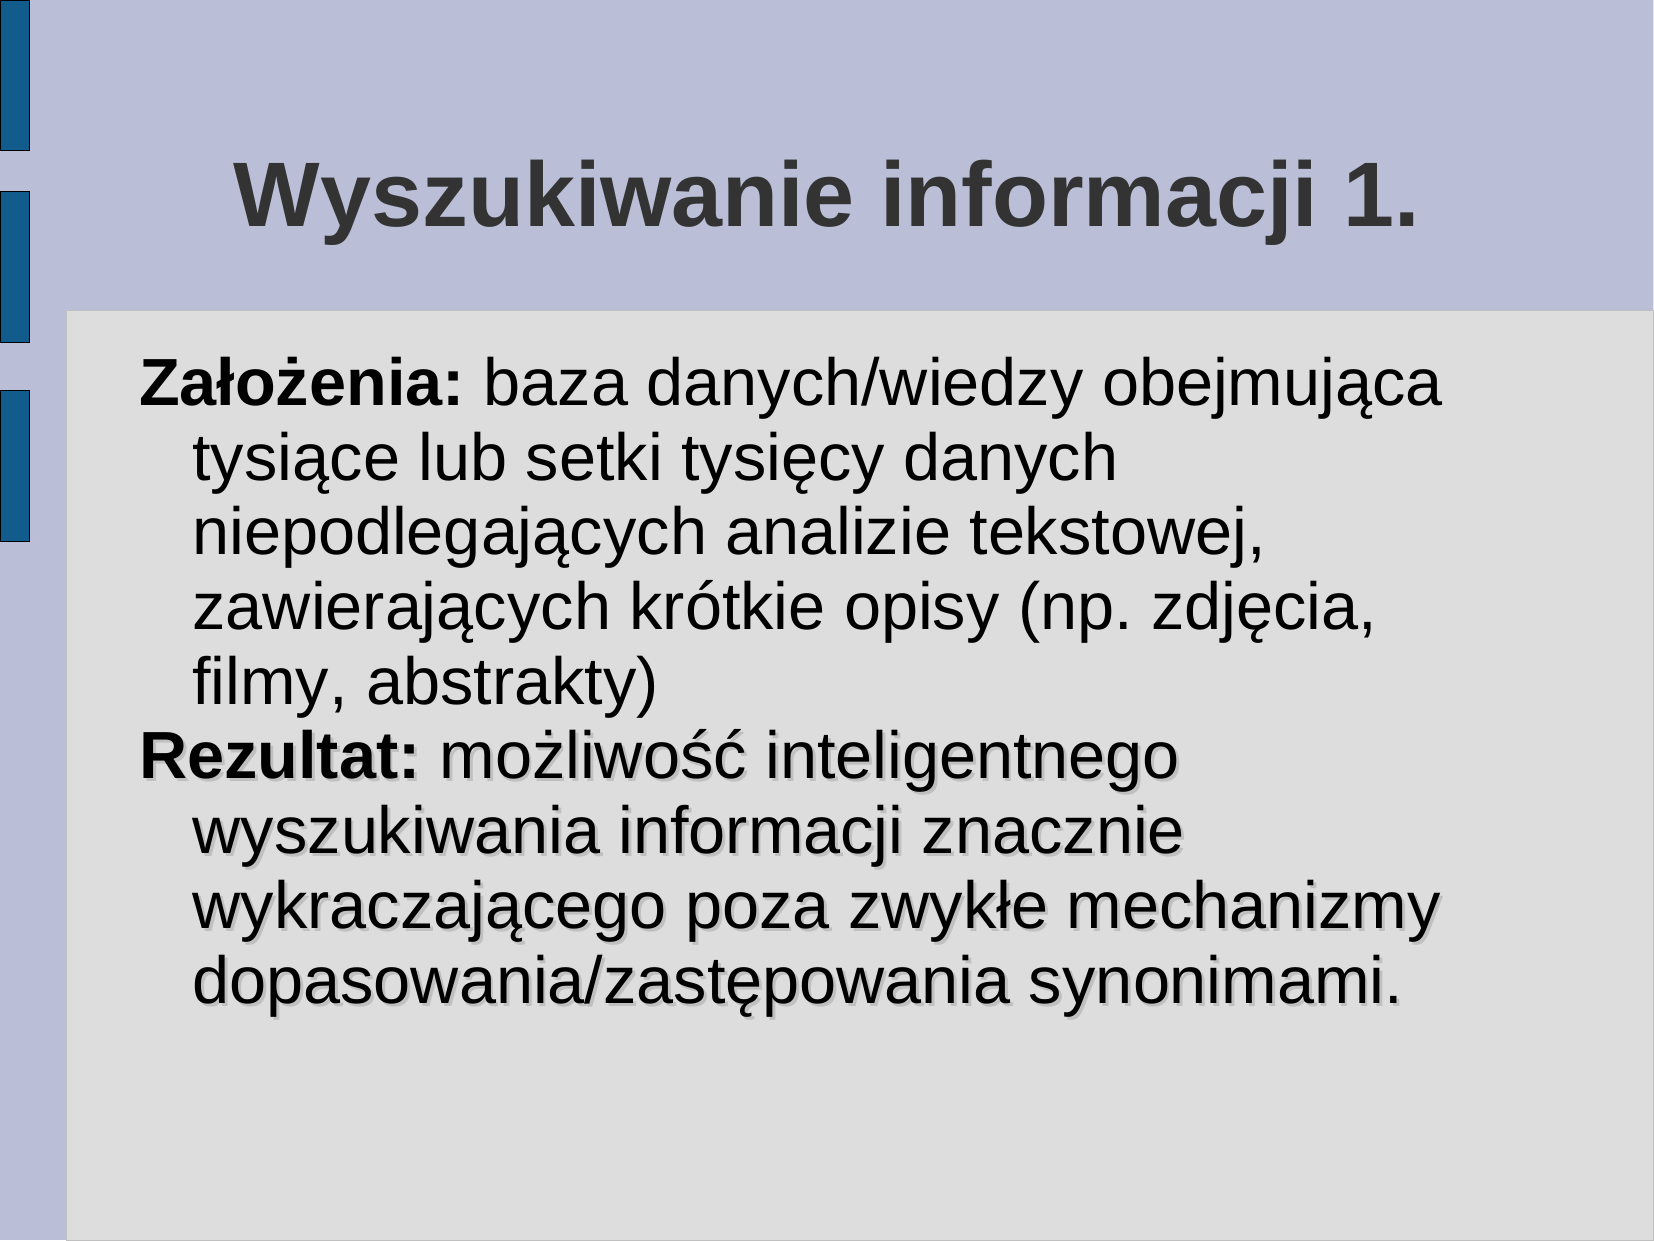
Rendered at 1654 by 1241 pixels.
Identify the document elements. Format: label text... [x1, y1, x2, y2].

list Założenia: baza danych/wiedzy obejmująca tysiące lub setki tysięcy danych niepodlegających analizie tekstowej, zawierających krótkie opisy (np. zdjęcia, filmy, abstrakty) Rezultat: możliwość inteligentnego wyszukiwania informacji znacznie wykraczającego poza zwykłe mechanizmy dopasowania/zastępowania synonimami. [121, 344, 1534, 1127]
title Wyszukiwanie informacji 1. [121, 91, 1534, 299]
